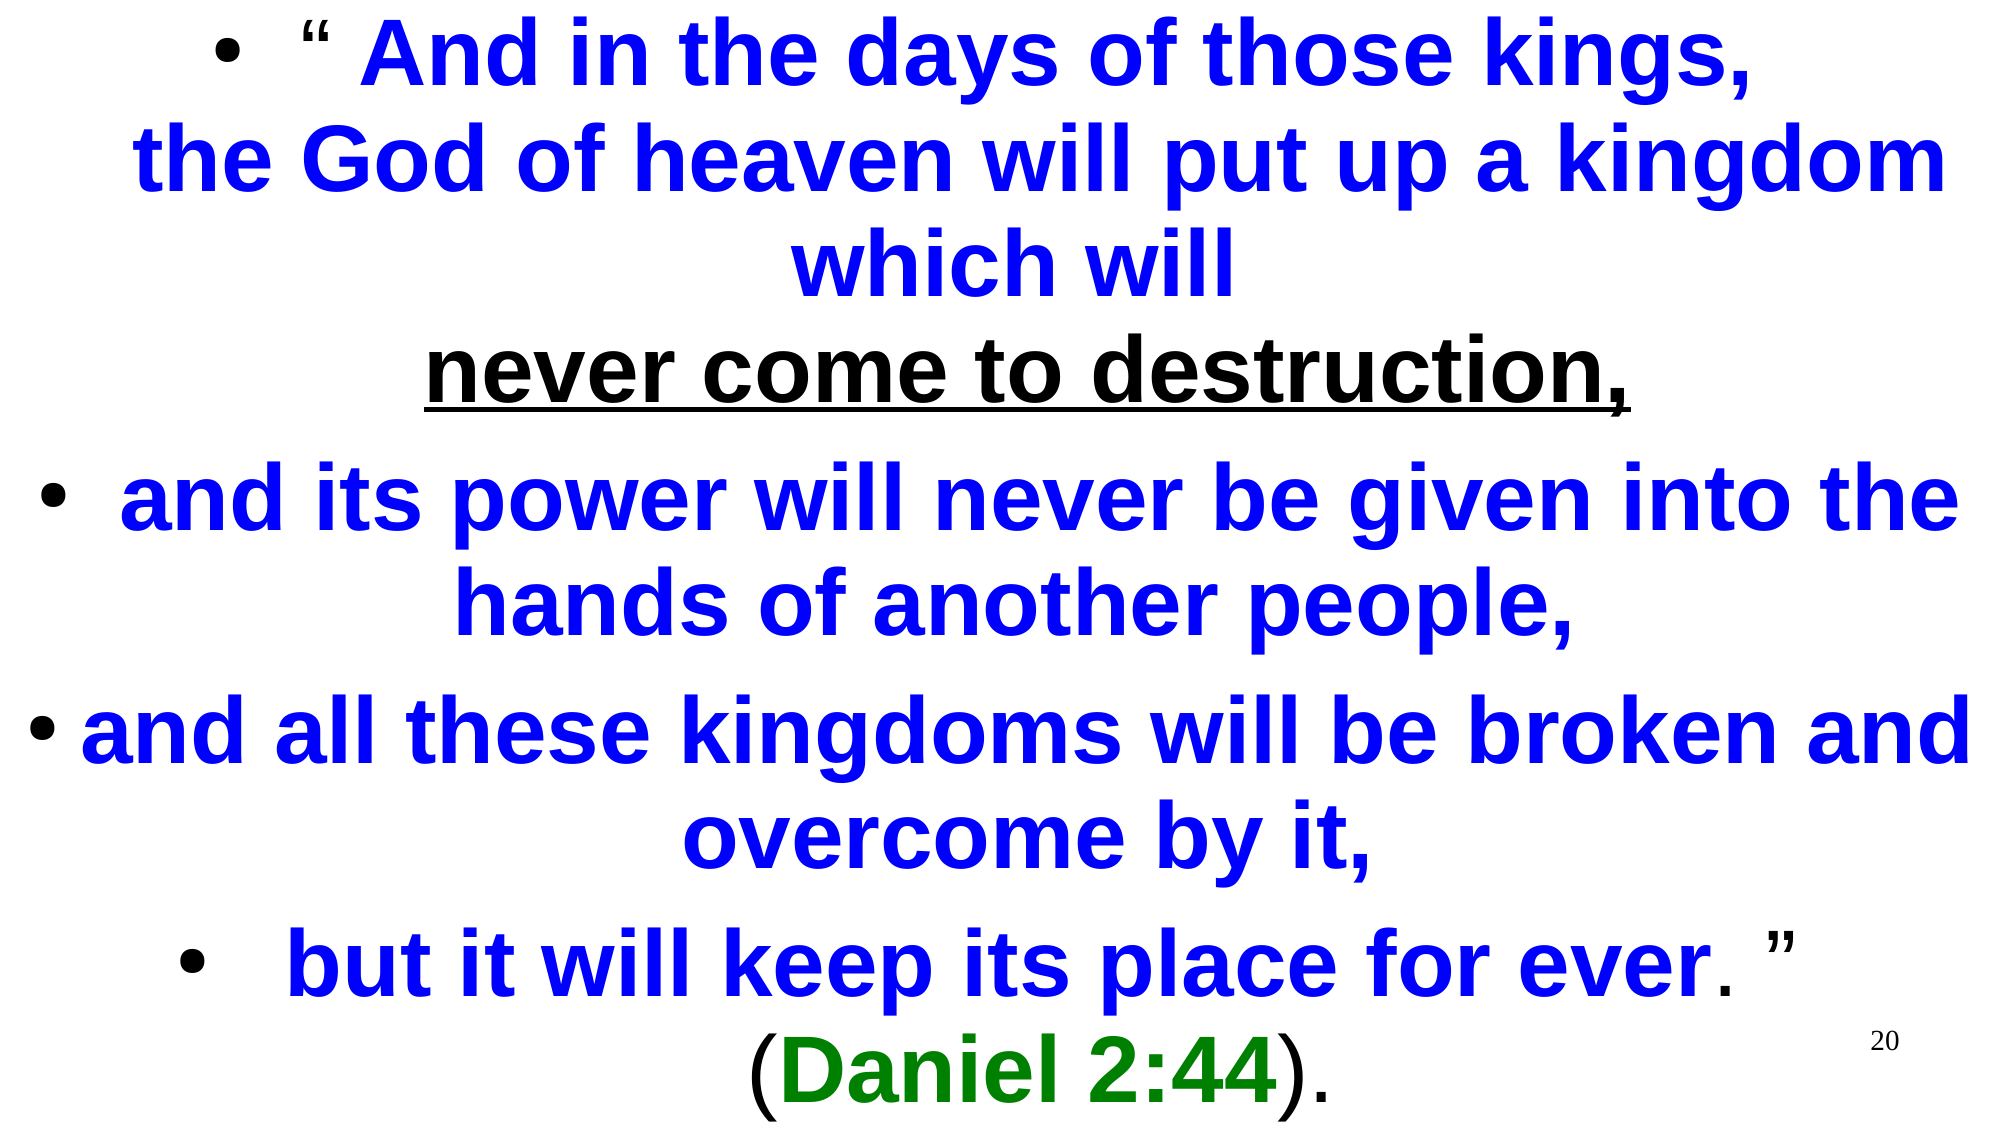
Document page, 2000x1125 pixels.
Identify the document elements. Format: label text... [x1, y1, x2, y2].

list “ And in the days of those kings, the God of heaven will put up a kingdom which will never come to destruction, and its power will never be given into the hands of another people, and all these kingdoms will be broken and overcome by it, but it will keep its place for ever. ” (Daniel 2:44). [0, 0, 1996, 1123]
